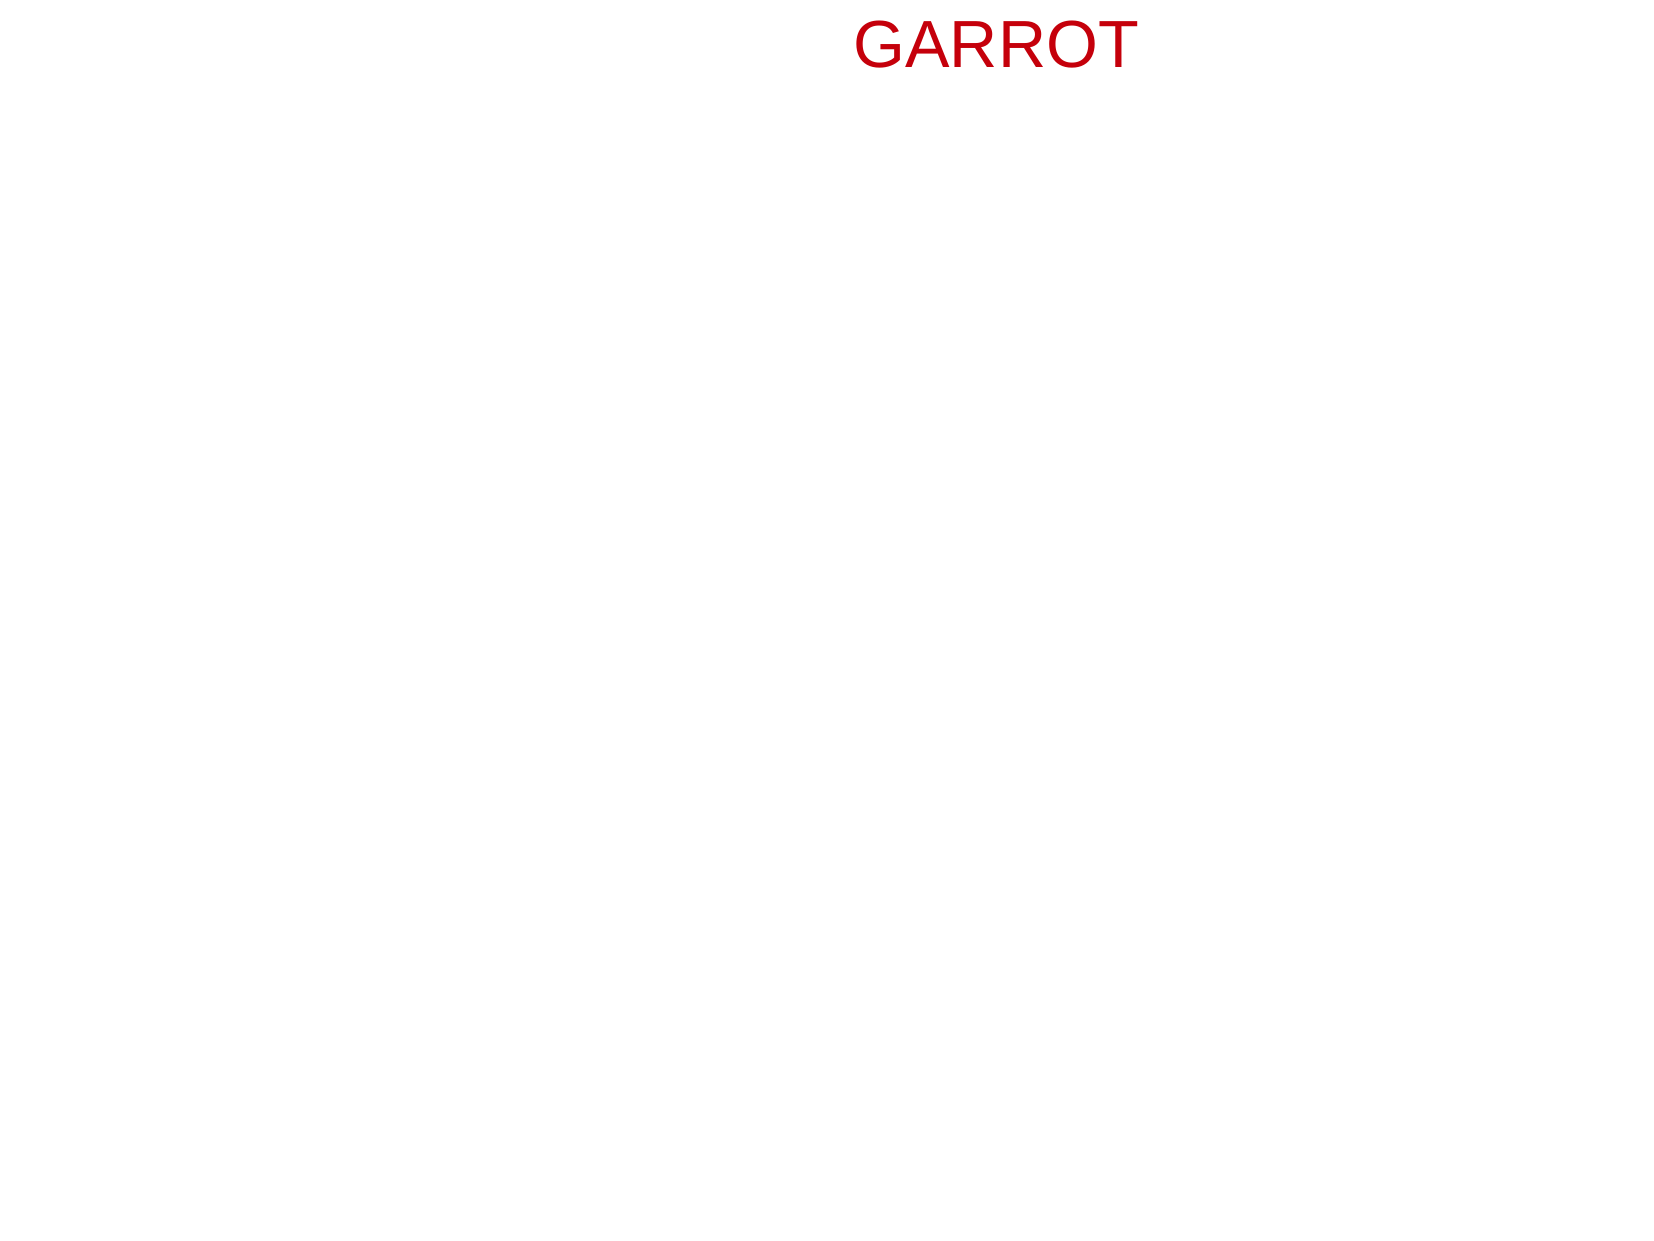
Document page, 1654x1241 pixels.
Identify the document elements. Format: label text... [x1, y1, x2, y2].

text_box GARROT [838, 0, 1347, 90]
